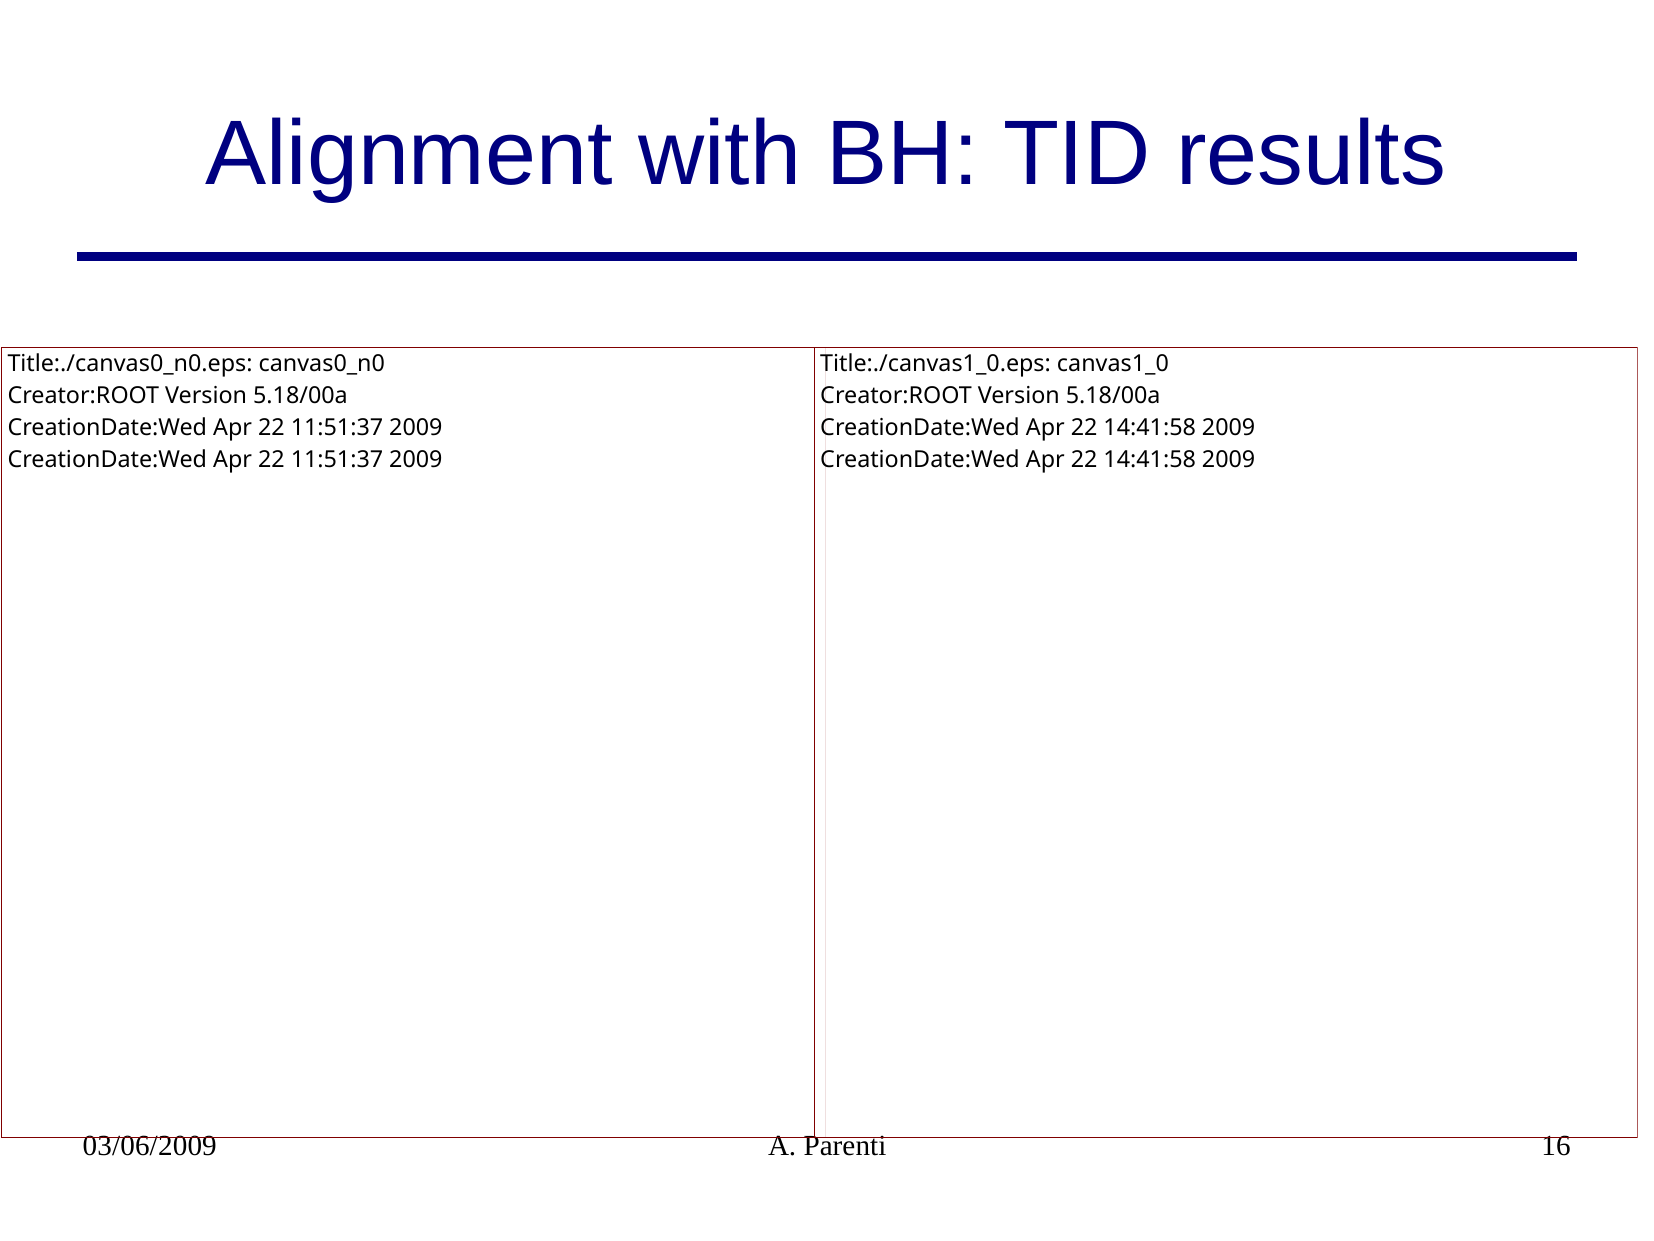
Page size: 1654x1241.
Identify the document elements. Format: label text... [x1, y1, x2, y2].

title Alignment with BH: TID results [82, 49, 1571, 257]
picture [0, 345, 1638, 1138]
